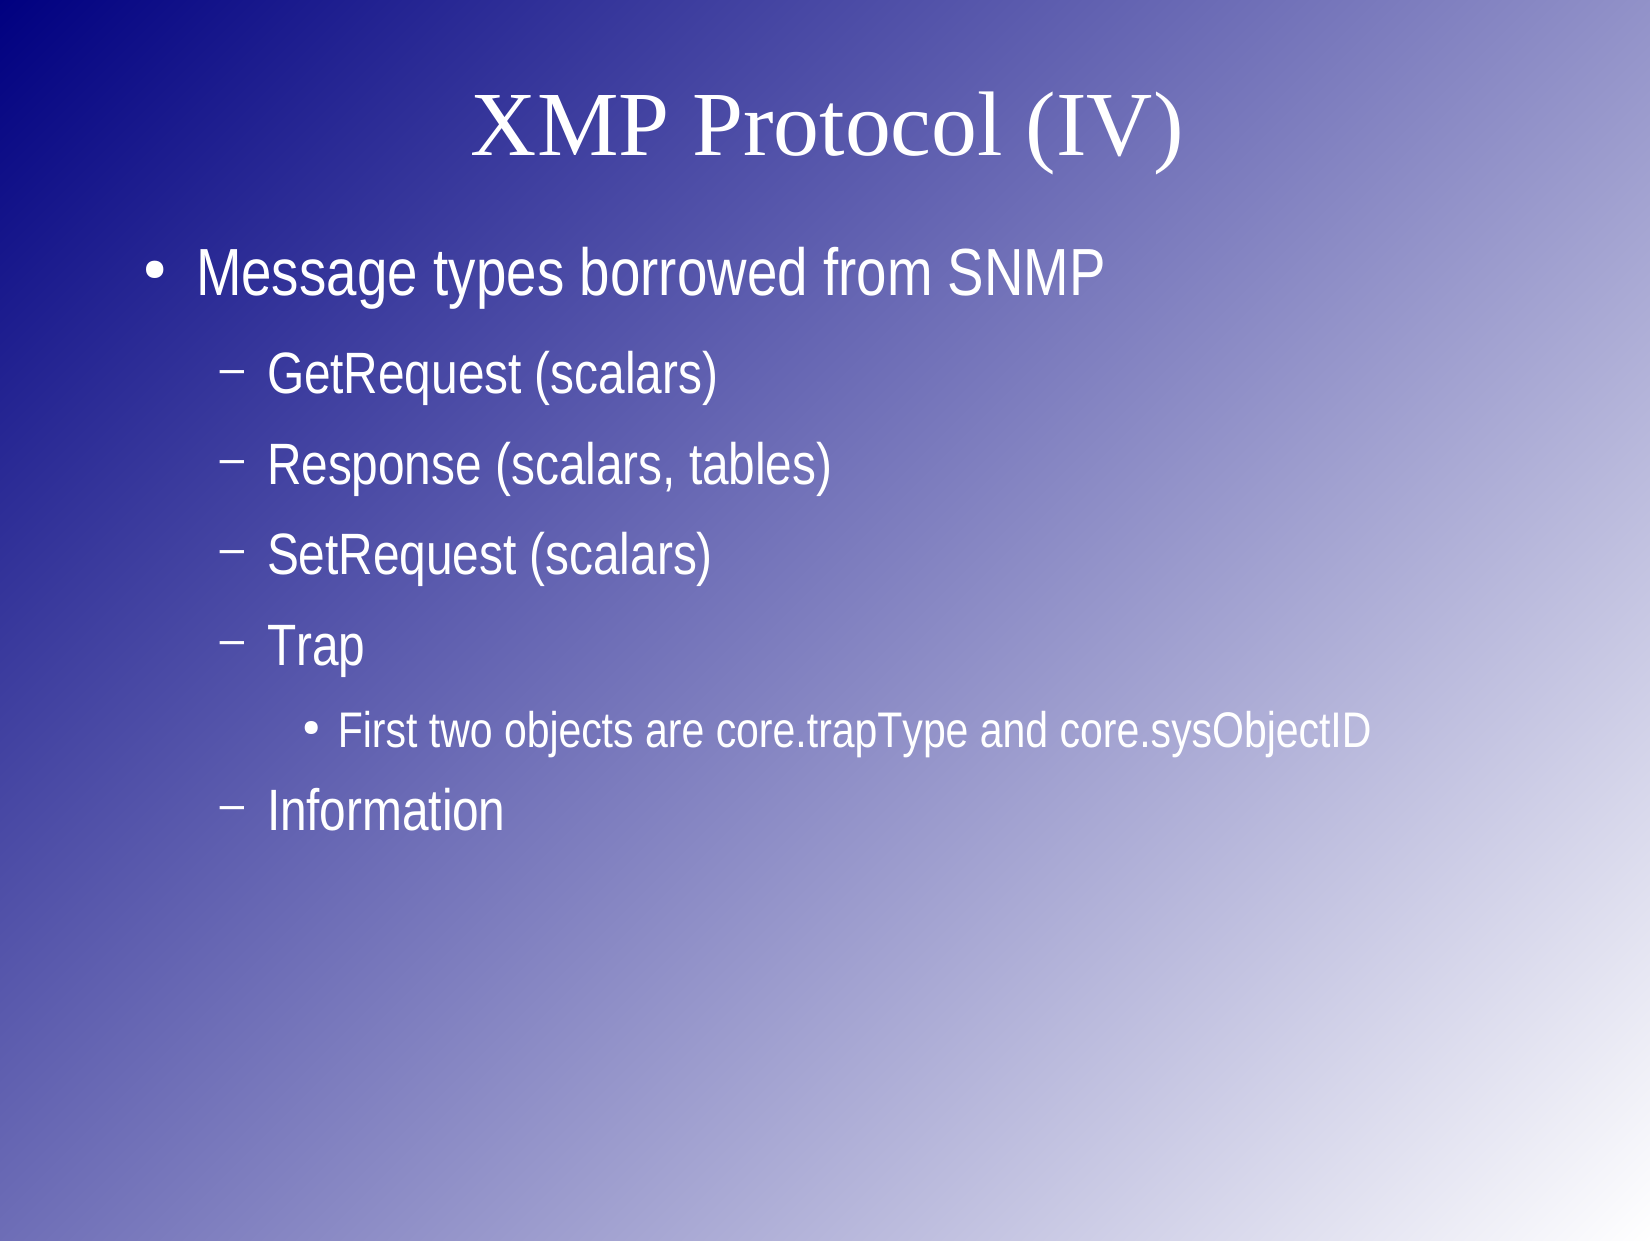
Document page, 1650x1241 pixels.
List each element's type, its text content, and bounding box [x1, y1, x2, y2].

list Message types borrowed from SNMP GetRequest (scalars) Response (scalars, tables) SetRequest (scalars) Trap First two objects are core.trapType and core.sysObjectID Information [125, 233, 1535, 1000]
title XMP Protocol (IV) [123, 27, 1533, 221]
